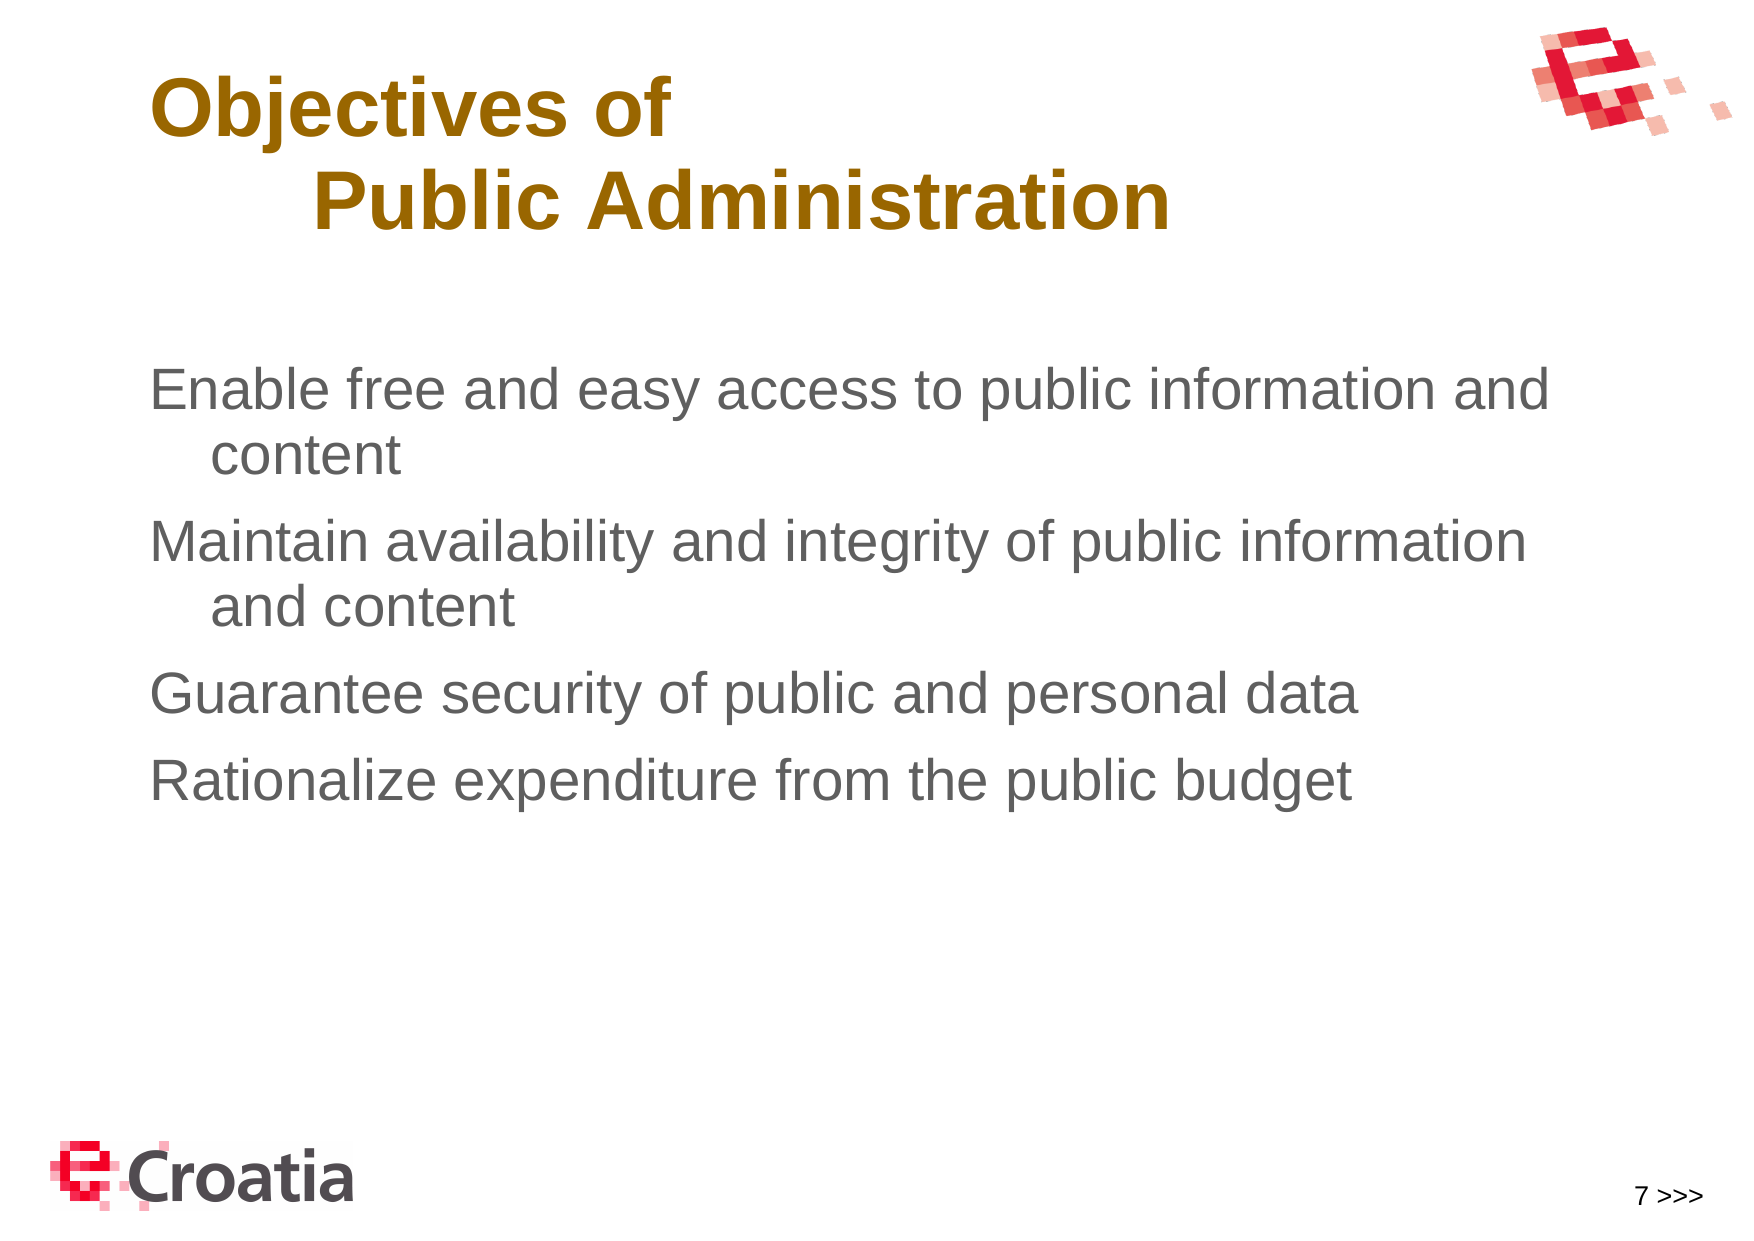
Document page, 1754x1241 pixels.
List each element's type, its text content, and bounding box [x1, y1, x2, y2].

picture [50, 1141, 353, 1211]
title Objectives of Public Administration [132, 53, 1504, 278]
picture [1526, 23, 1736, 140]
list Enable free and easy access to public information and content Maintain availability and integrity of public information and content Guarantee security of public and personal data Rationalize expenditure from the public budget [132, 348, 1657, 1070]
